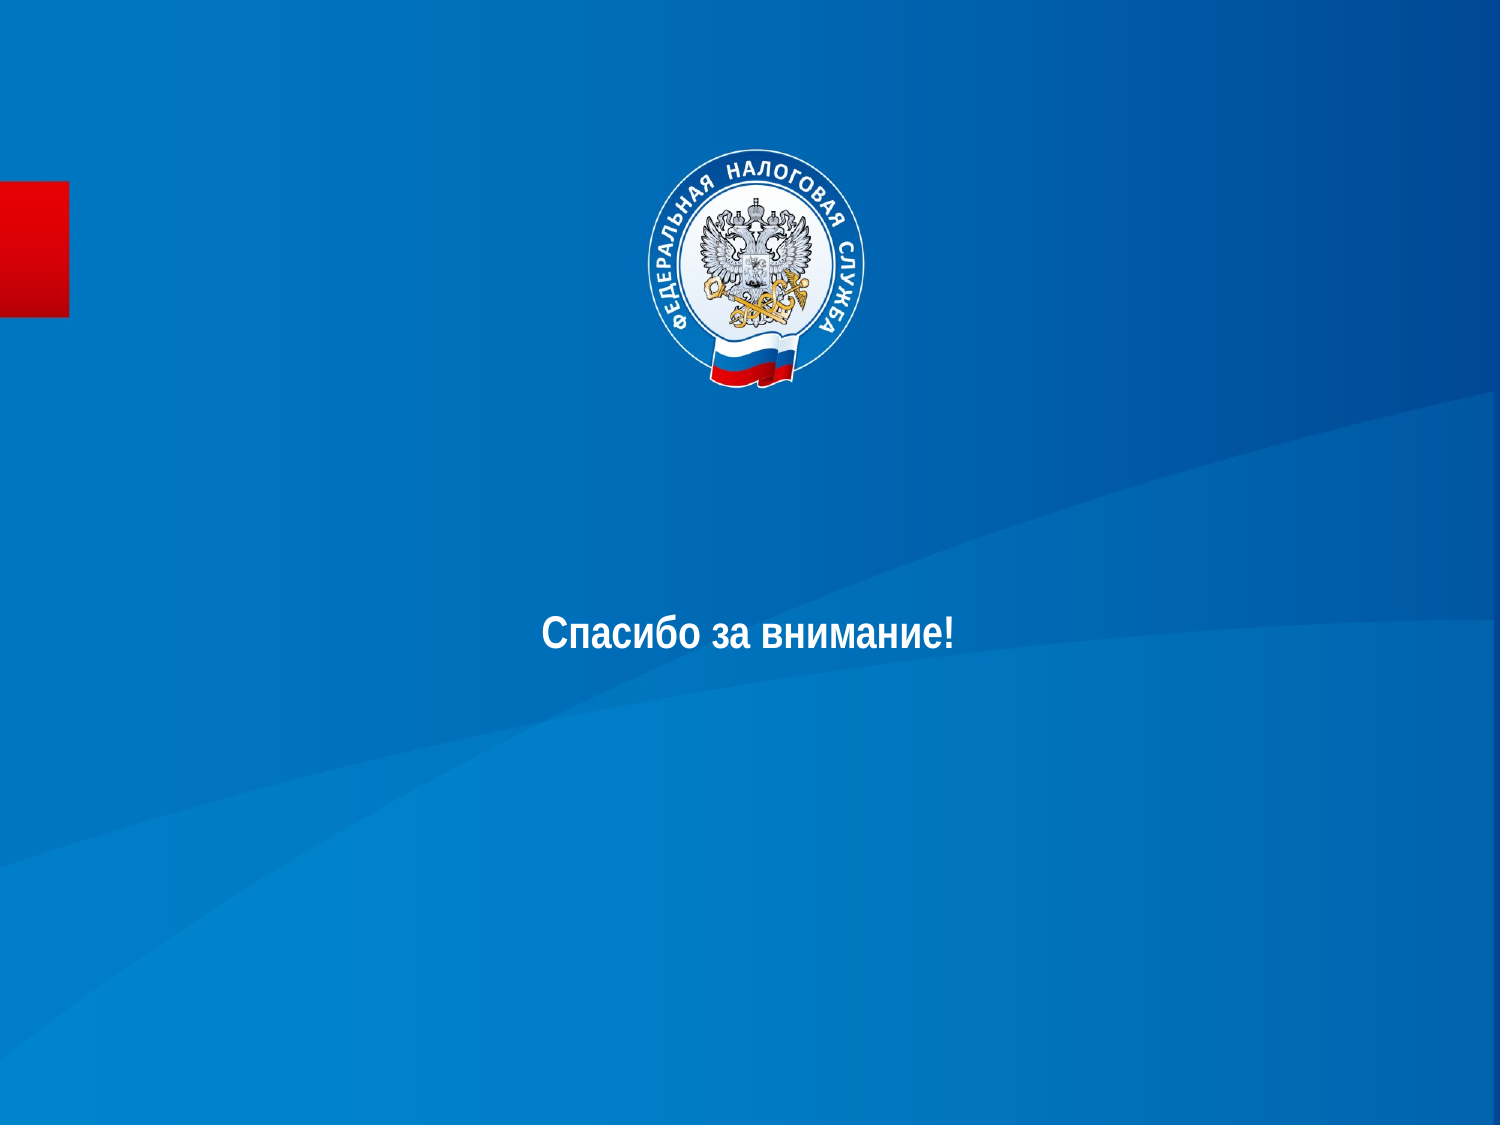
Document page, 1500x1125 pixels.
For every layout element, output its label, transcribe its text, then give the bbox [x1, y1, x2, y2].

text_box Спасибо за внимание! [539, 602, 961, 659]
